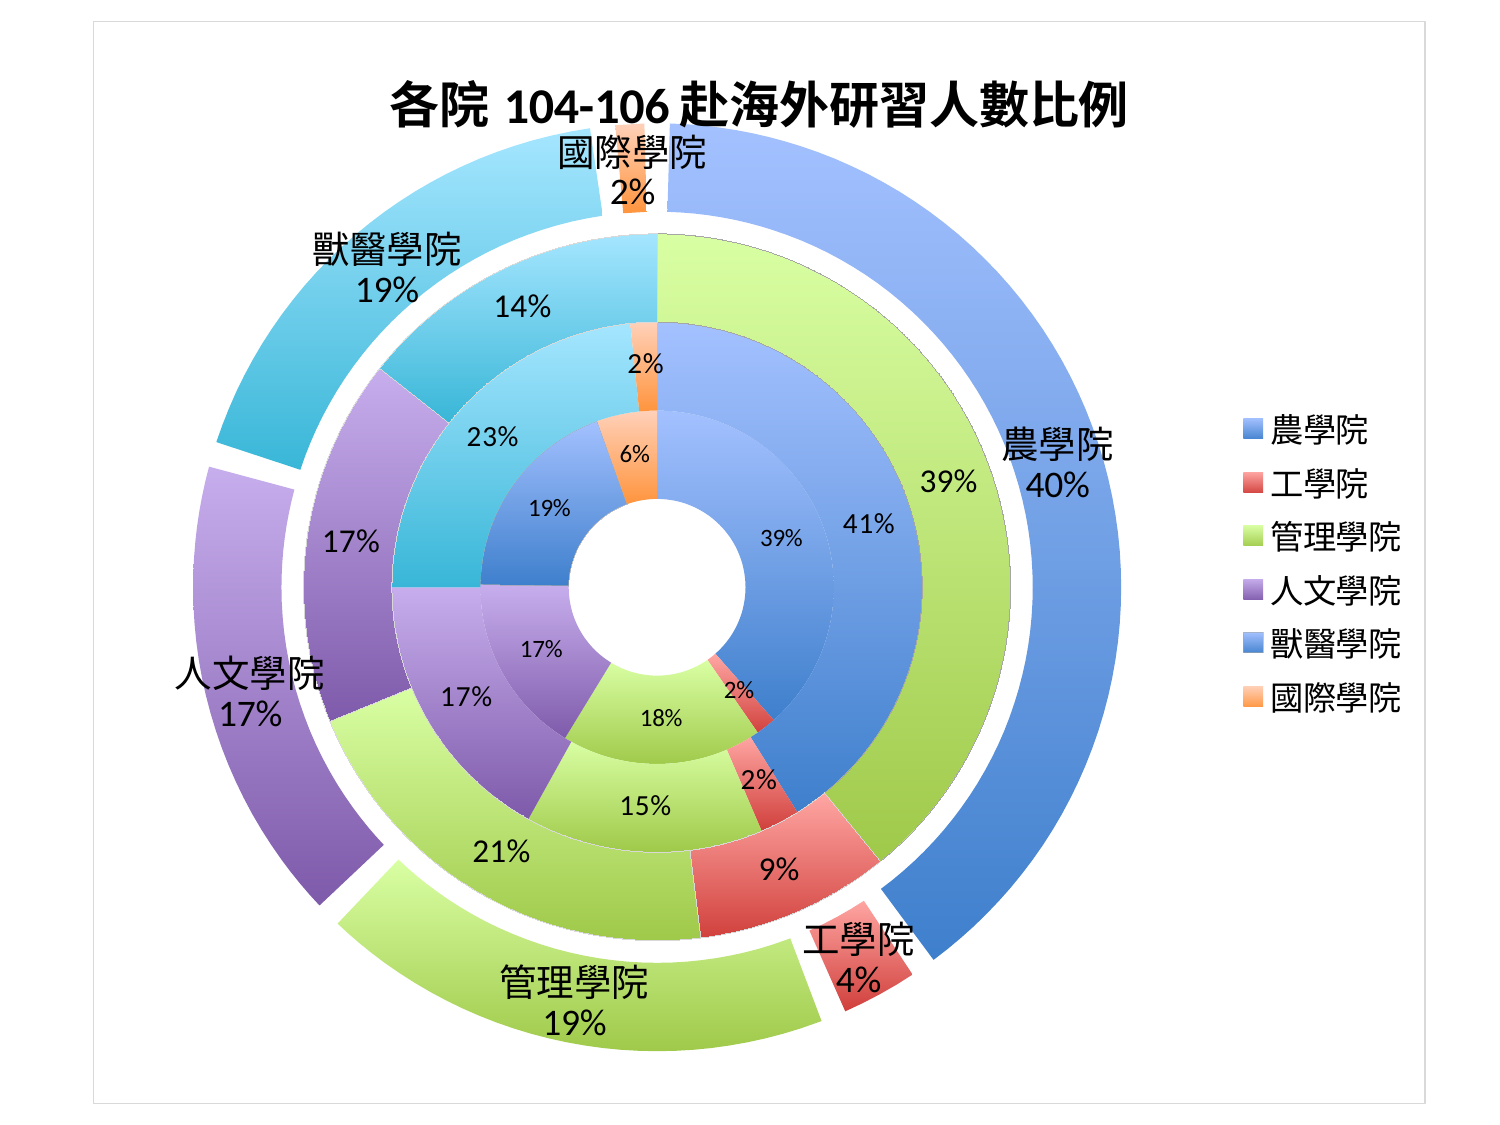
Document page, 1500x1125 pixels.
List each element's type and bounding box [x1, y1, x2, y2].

chart [92, 20, 1426, 1105]
